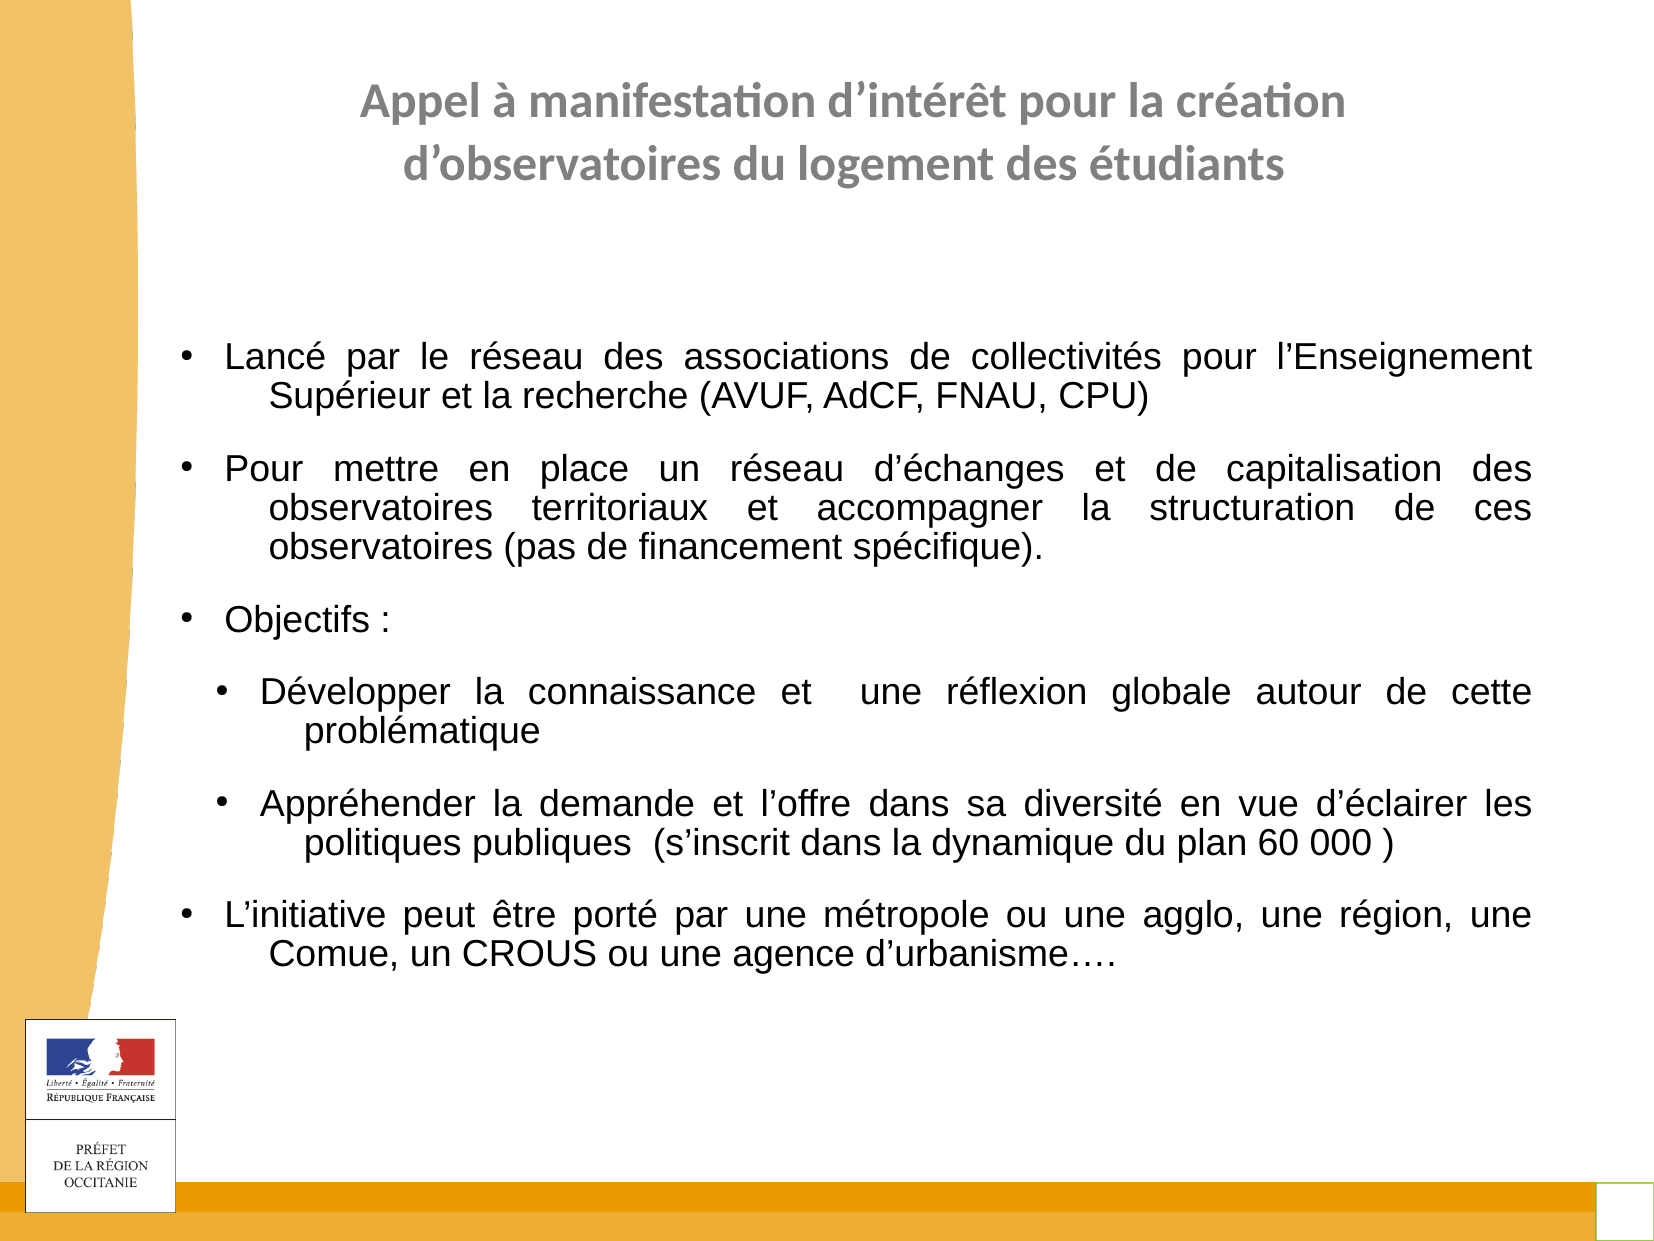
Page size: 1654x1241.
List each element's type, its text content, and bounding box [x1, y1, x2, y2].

title Appel à manifestation d’intérêt pour la création d’observatoires du logement des étudiants [134, 34, 1548, 242]
text_box Lancé par le réseau des associations de collectivités pour l’Enseignement Supérieur et la recherche (AVUF, AdCF, FNAU, CPU) Pour mettre en place un réseau d’échanges et de capitalisation des observatoires territoriaux et accompagner la structuration de ces observatoires (pas de financement spécifique). Objectifs : Développer la connaissance et une réflexion globale autour de cette problématique Appréhender la demande et l’offre dans sa diversité en vue d’éclairer les politiques publiques (s’inscrit dans la dynamique du plan 60 000 ) L’initiative peut être porté par une métropole ou une agglo, une région, une Comue, un CROUS ou une agence d’urbanisme…. [153, 241, 1548, 1105]
picture [0, 0, 1654, 1241]
